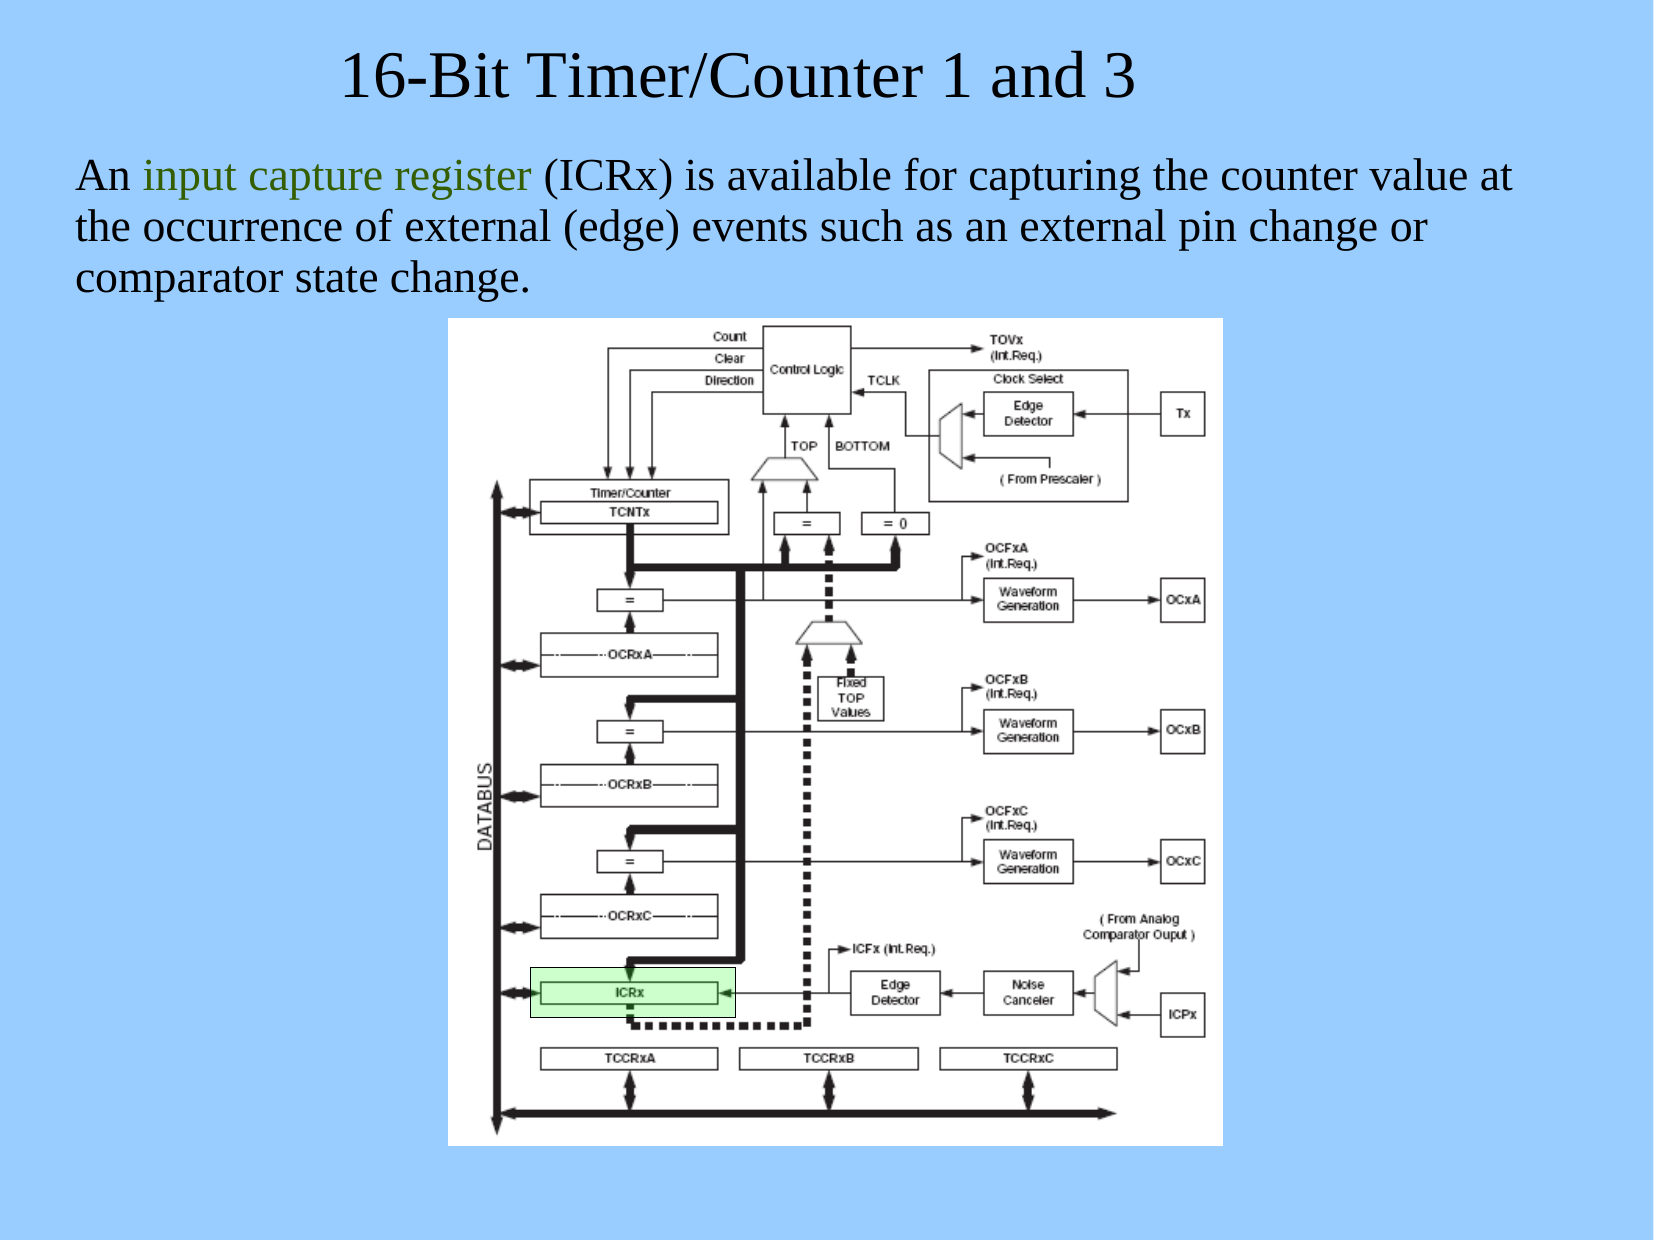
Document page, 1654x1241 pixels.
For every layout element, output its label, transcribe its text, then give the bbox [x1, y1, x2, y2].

text_box 16-Bit Timer/Counter 1 and 3 [339, 38, 1201, 113]
picture [448, 318, 1223, 1146]
text_box [530, 967, 736, 1018]
text_box An input capture register (ICRx) is available for capturing the counter value at the occurrence of external (edge) events such as an external pin change or comparator state change. [75, 150, 1576, 1165]
